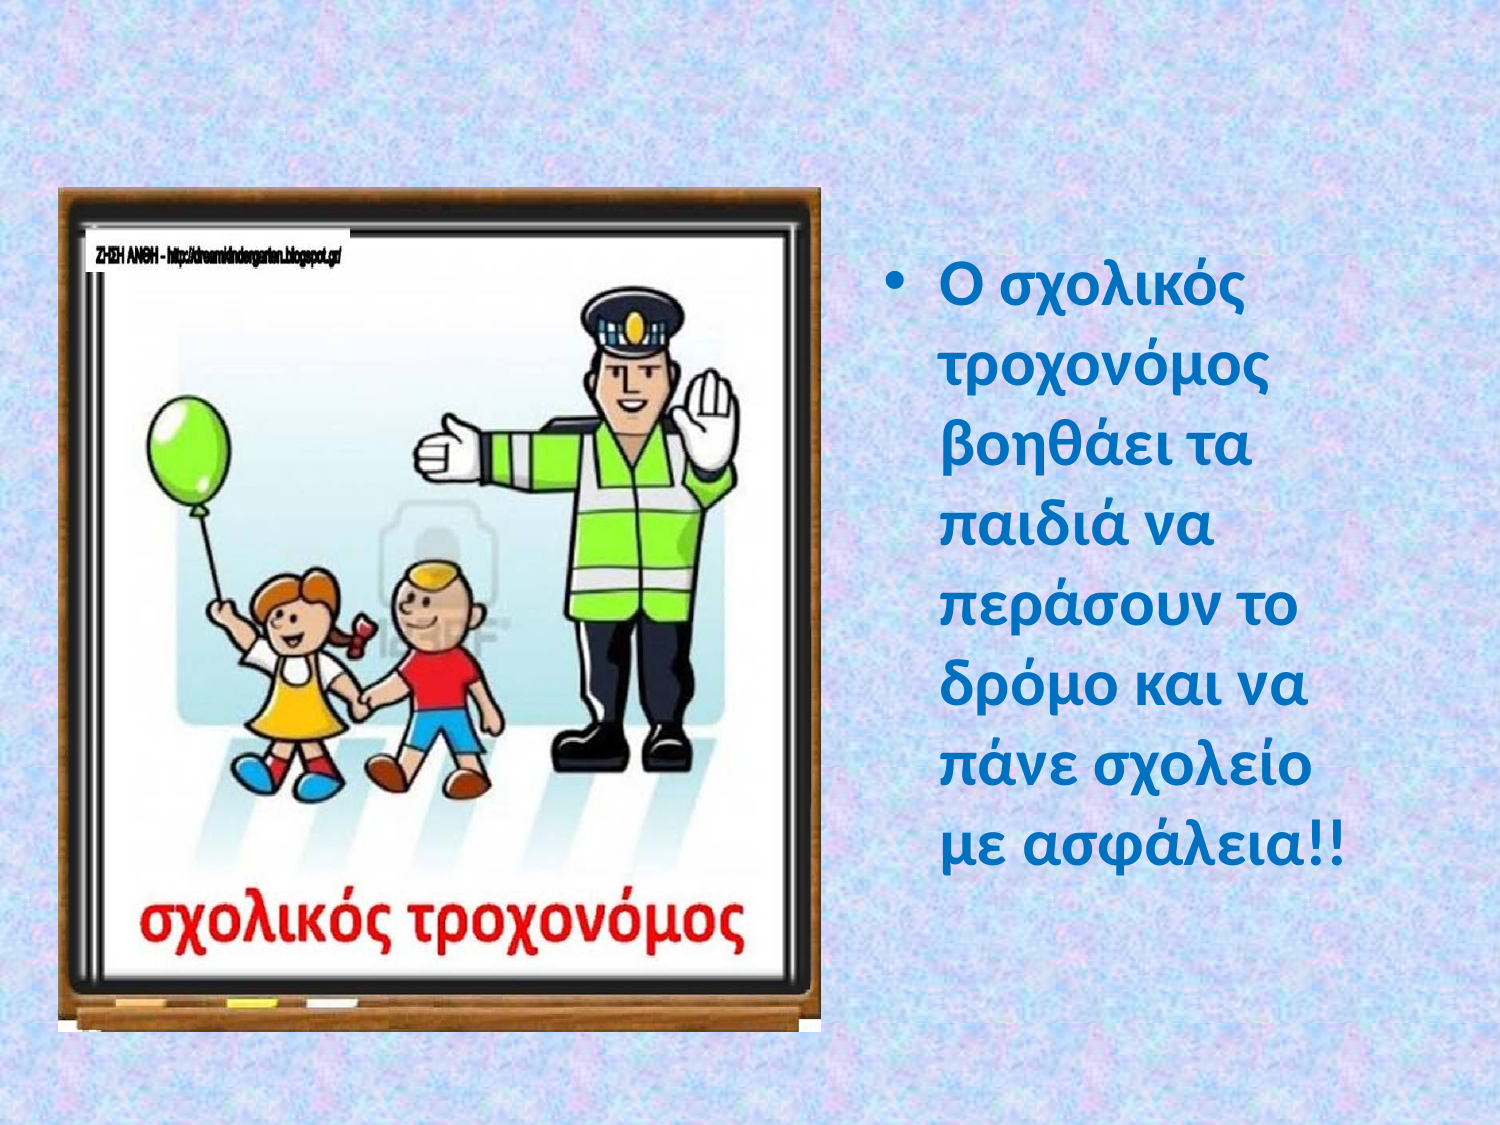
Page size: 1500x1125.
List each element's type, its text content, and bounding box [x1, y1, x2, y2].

picture [0, 0, 1500, 1125]
list Ο σχολικός τροχονόμος βοηθάει τα παιδιά να περάσουν το δρόμο και να πάνε σχολείο με ασφάλεια!! [868, 231, 1403, 950]
